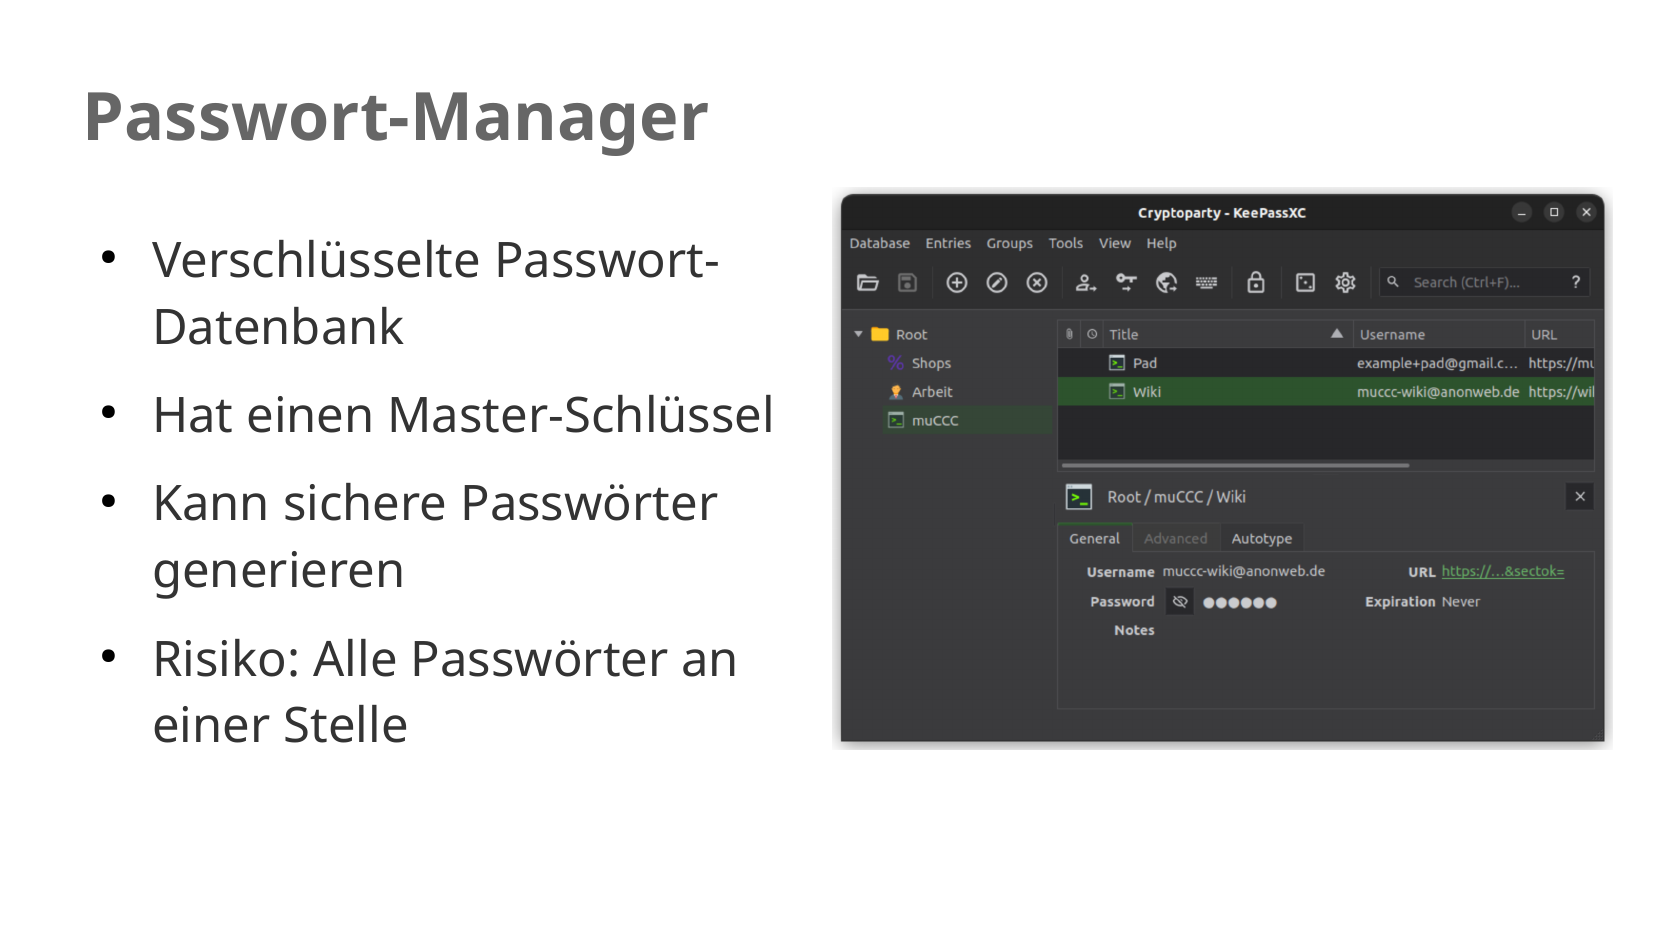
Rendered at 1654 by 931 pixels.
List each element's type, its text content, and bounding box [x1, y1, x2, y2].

picture [832, 187, 1613, 751]
title Passwort-Manager [82, 37, 1571, 193]
list Verschlüsselte Passwort-Datenbank Hat einen Master-Schlüssel Kann sichere Passwörter generieren Risiko: Alle Passwörter an einer Stelle [82, 225, 826, 758]
